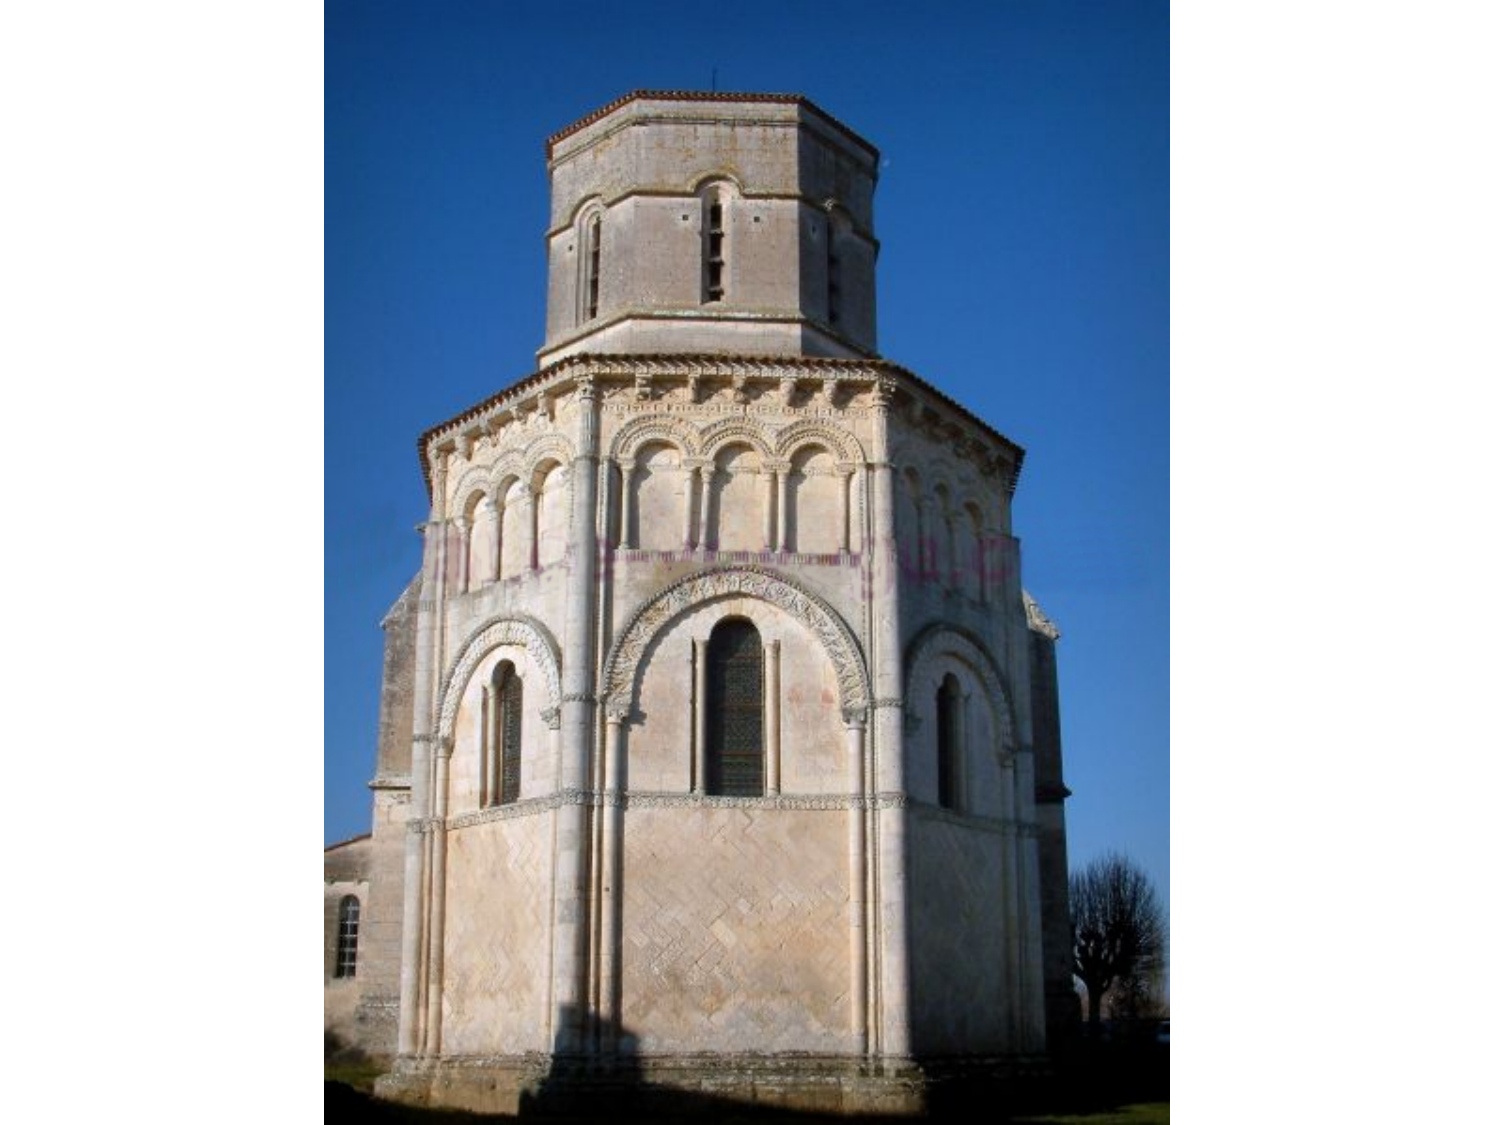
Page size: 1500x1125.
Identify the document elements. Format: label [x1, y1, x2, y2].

chart [324, 0, 1170, 1125]
